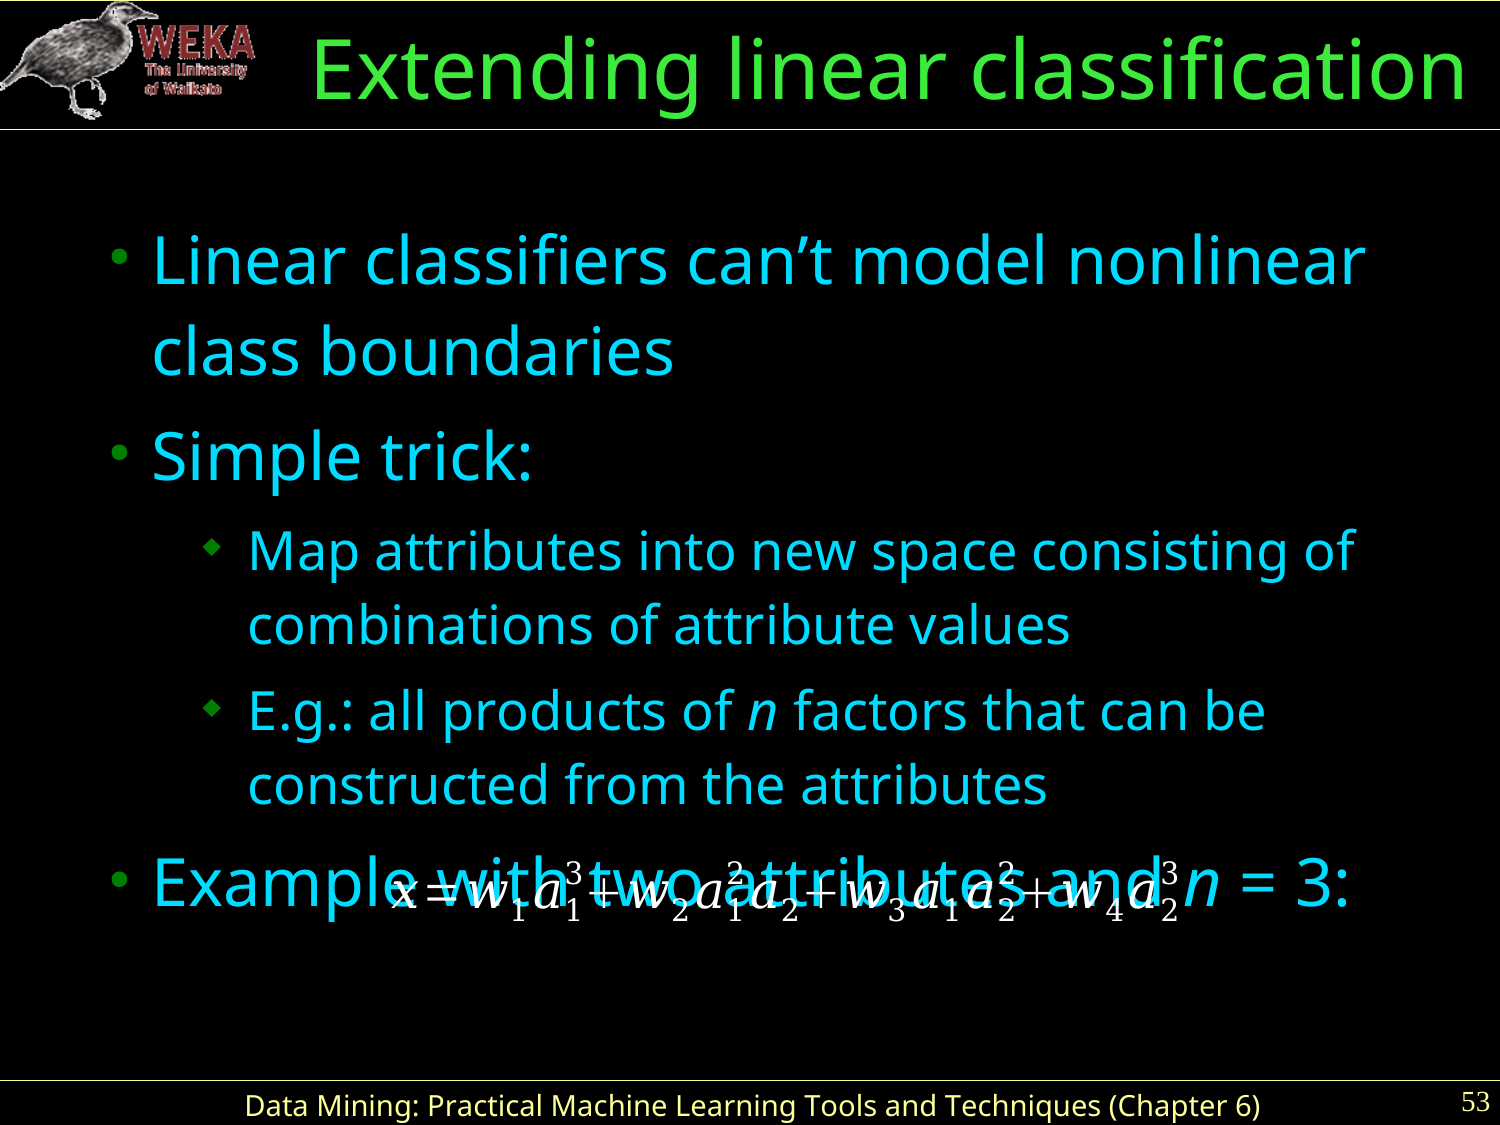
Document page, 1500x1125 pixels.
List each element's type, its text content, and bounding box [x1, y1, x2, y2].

picture [0, 1, 266, 129]
list Linear classifiers can’t model nonlinear class boundaries Simple trick: Map attributes into new space consisting of combinations of attribute values E.g.: all products of n factors that can be constructed from the attributes Example with two attributes and n = 3: [93, 205, 1406, 881]
title Extending linear classification [295, 0, 1500, 148]
chart [383, 856, 1185, 929]
